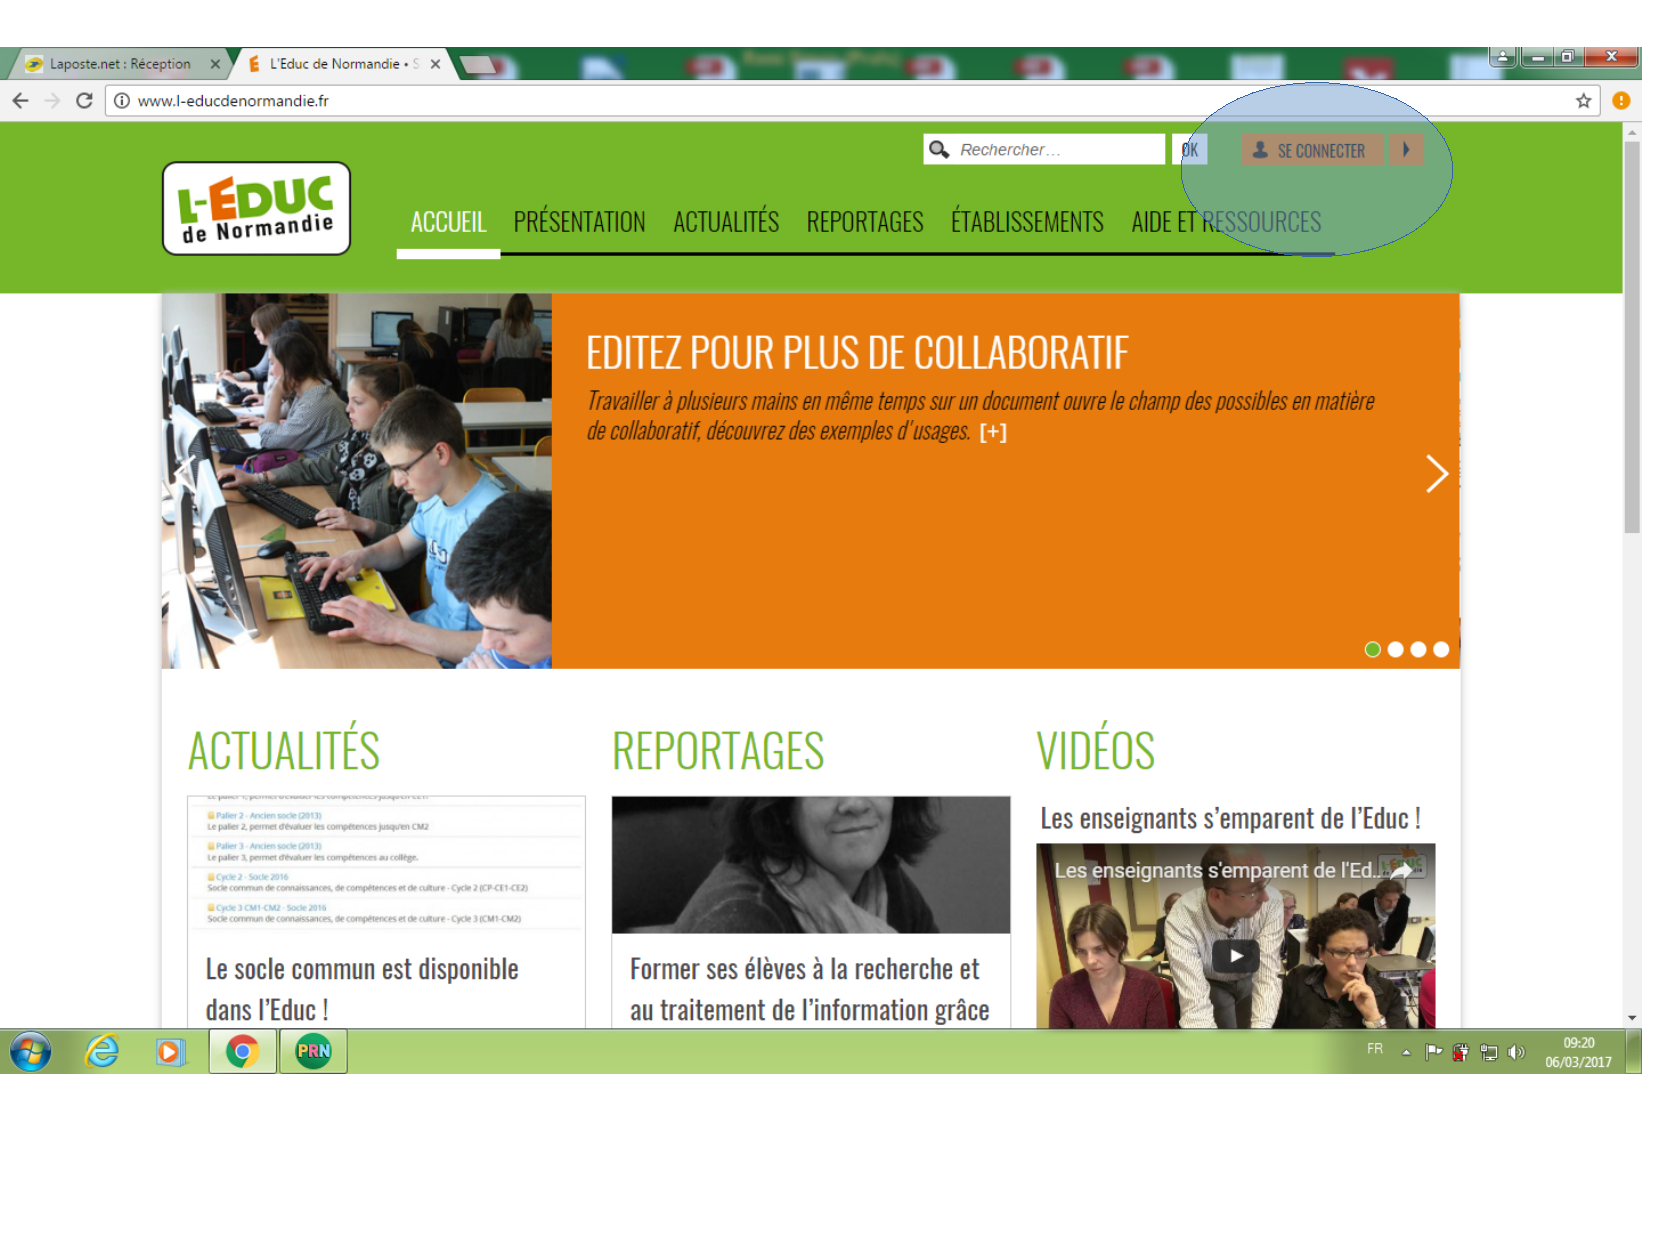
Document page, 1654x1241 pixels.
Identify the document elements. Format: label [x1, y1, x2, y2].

text_box [1181, 82, 1453, 257]
picture [0, 47, 1642, 1074]
